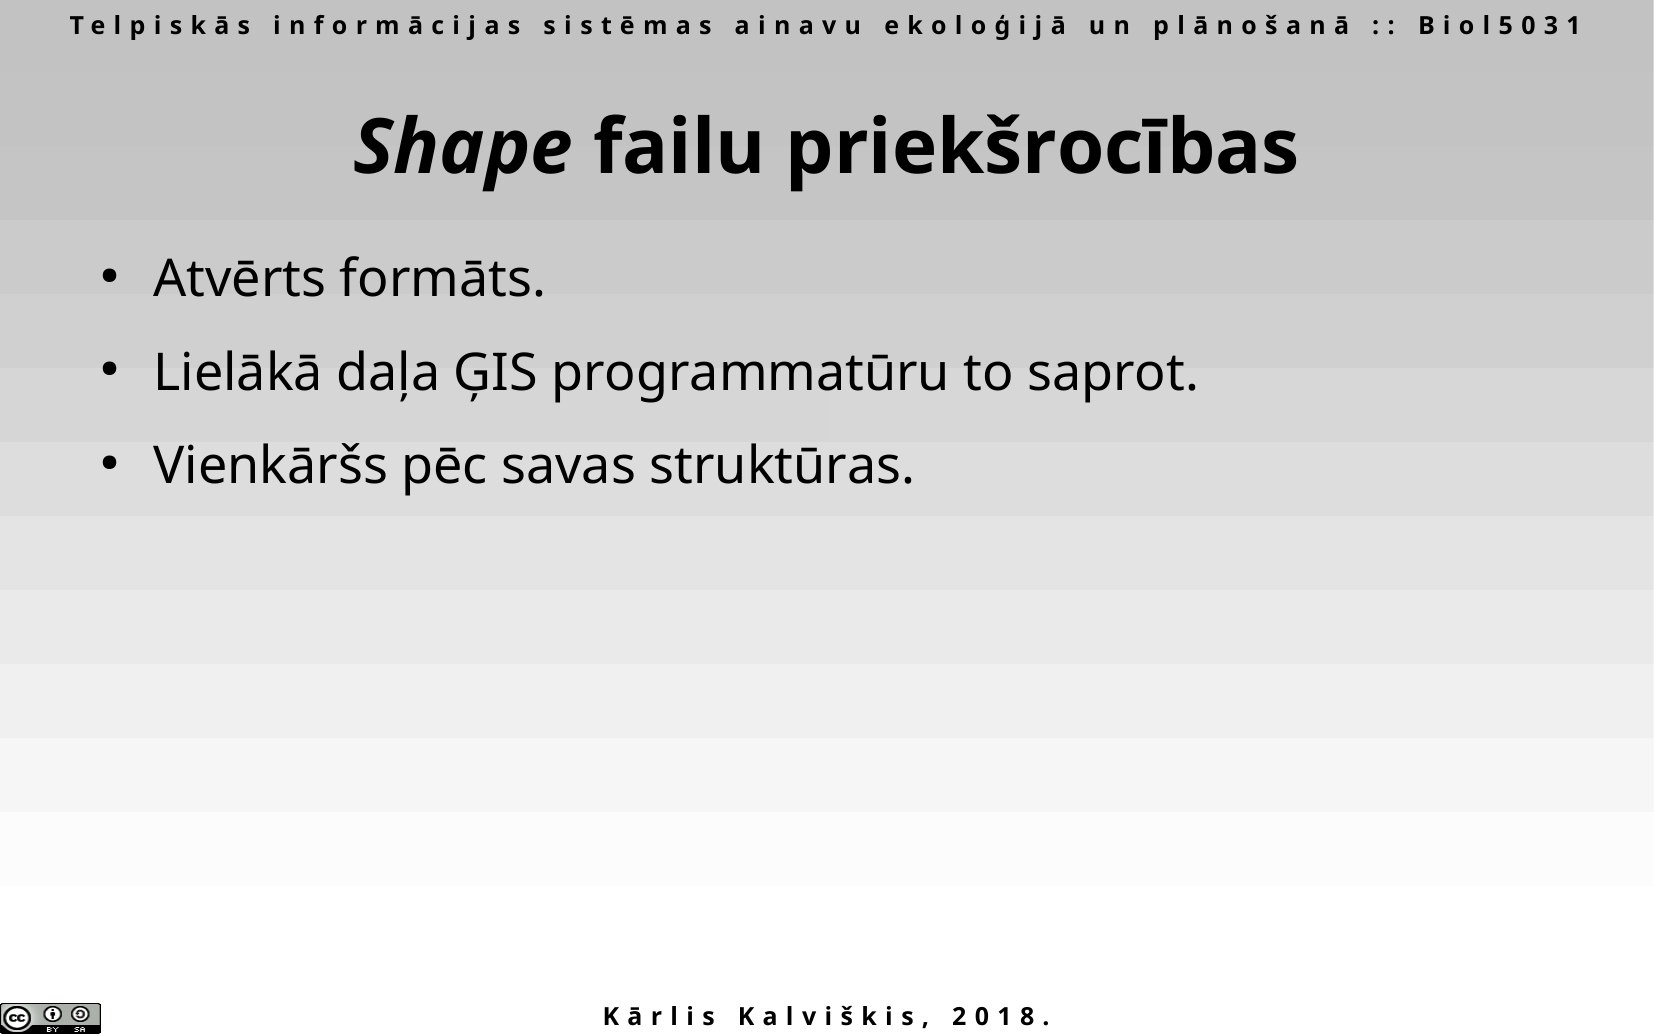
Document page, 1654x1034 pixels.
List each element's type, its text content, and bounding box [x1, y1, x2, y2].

title Shape failu priekšrocības [29, 47, 1625, 241]
picture [0, 0, 1654, 1034]
list Atvērts formāts. Lielākā daļa ĢIS programmatūru to saprot. Vienkāršs pēc savas struktūras. [82, 241, 1571, 915]
